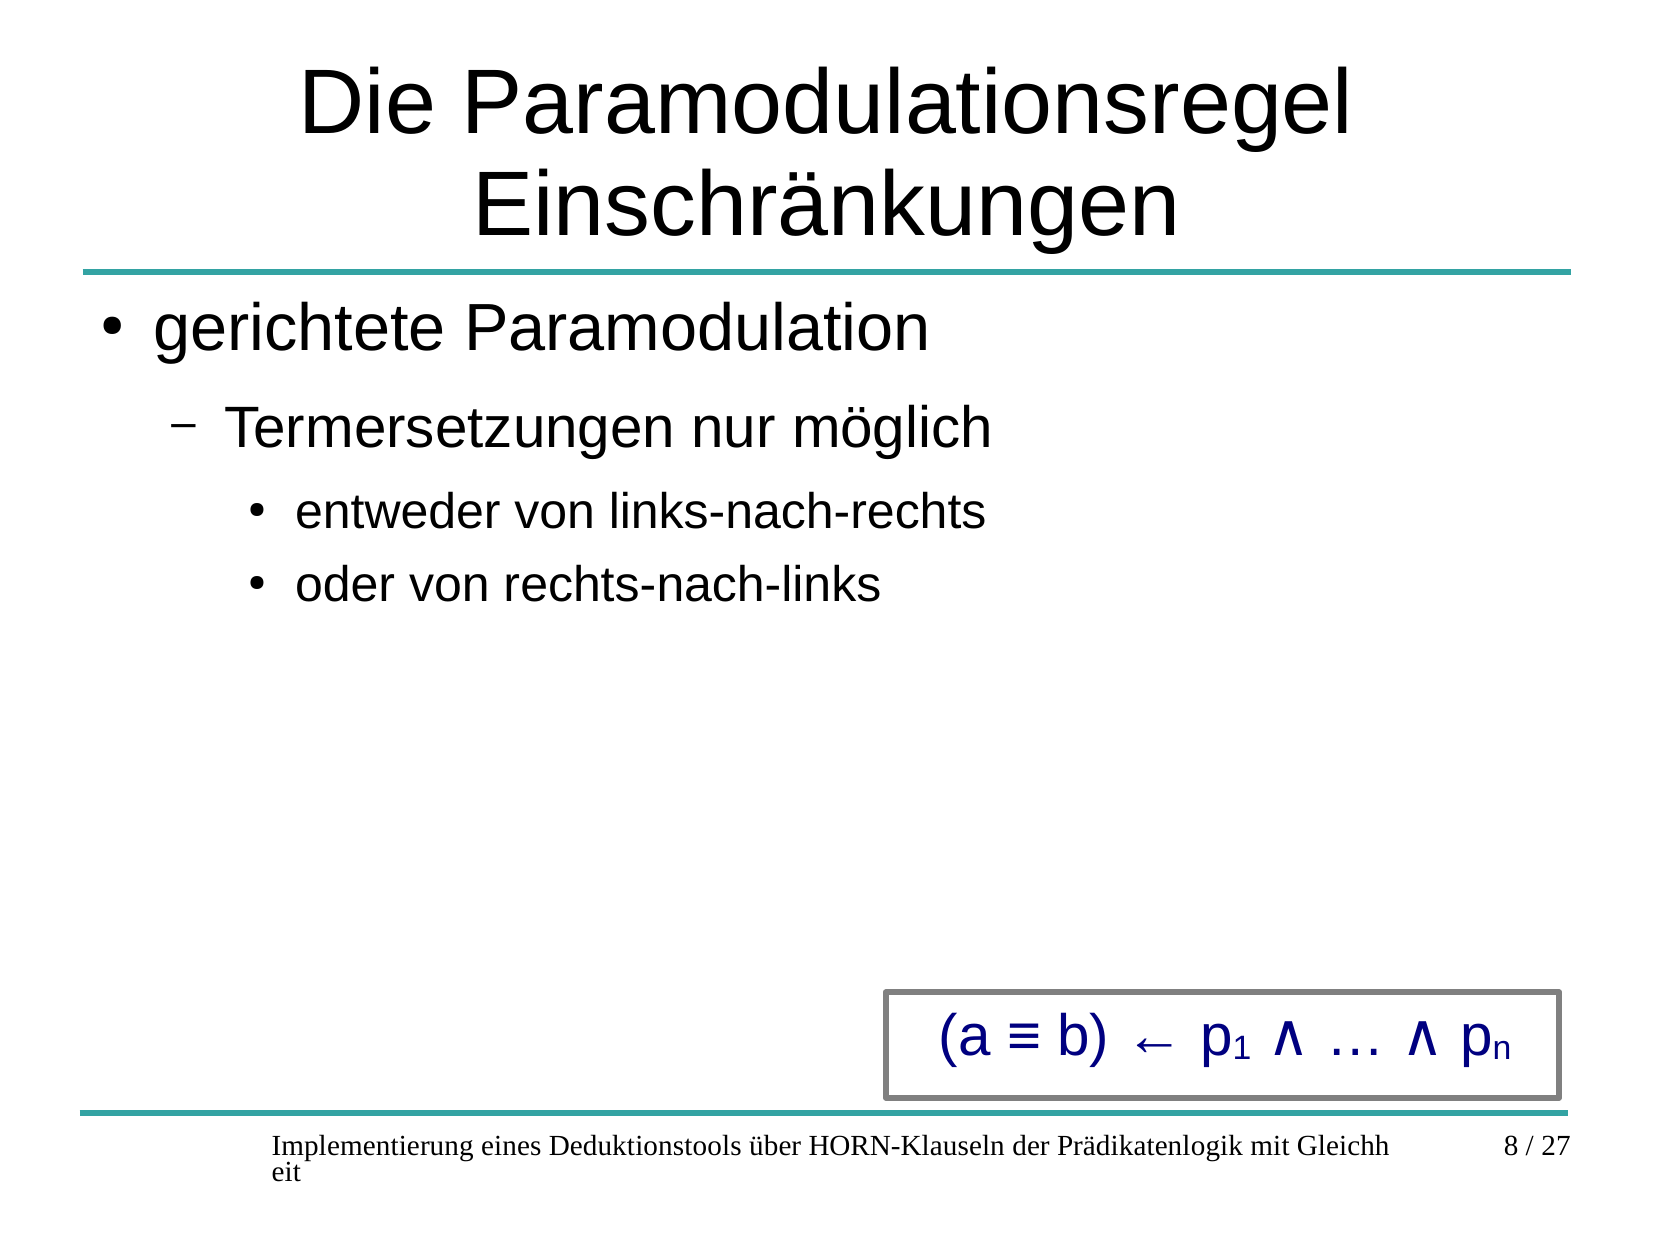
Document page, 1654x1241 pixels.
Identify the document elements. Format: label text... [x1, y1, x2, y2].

list gerichtete Paramodulation Termersetzungen nur möglich entweder von links-nach-rechts oder von rechts-nach-links [82, 290, 1538, 1099]
text_box (a ≡ b) ← p1 ∧ … ∧ pn [885, 992, 1560, 1098]
title Die Paramodulationsregel Einschränkungen [82, 49, 1571, 257]
